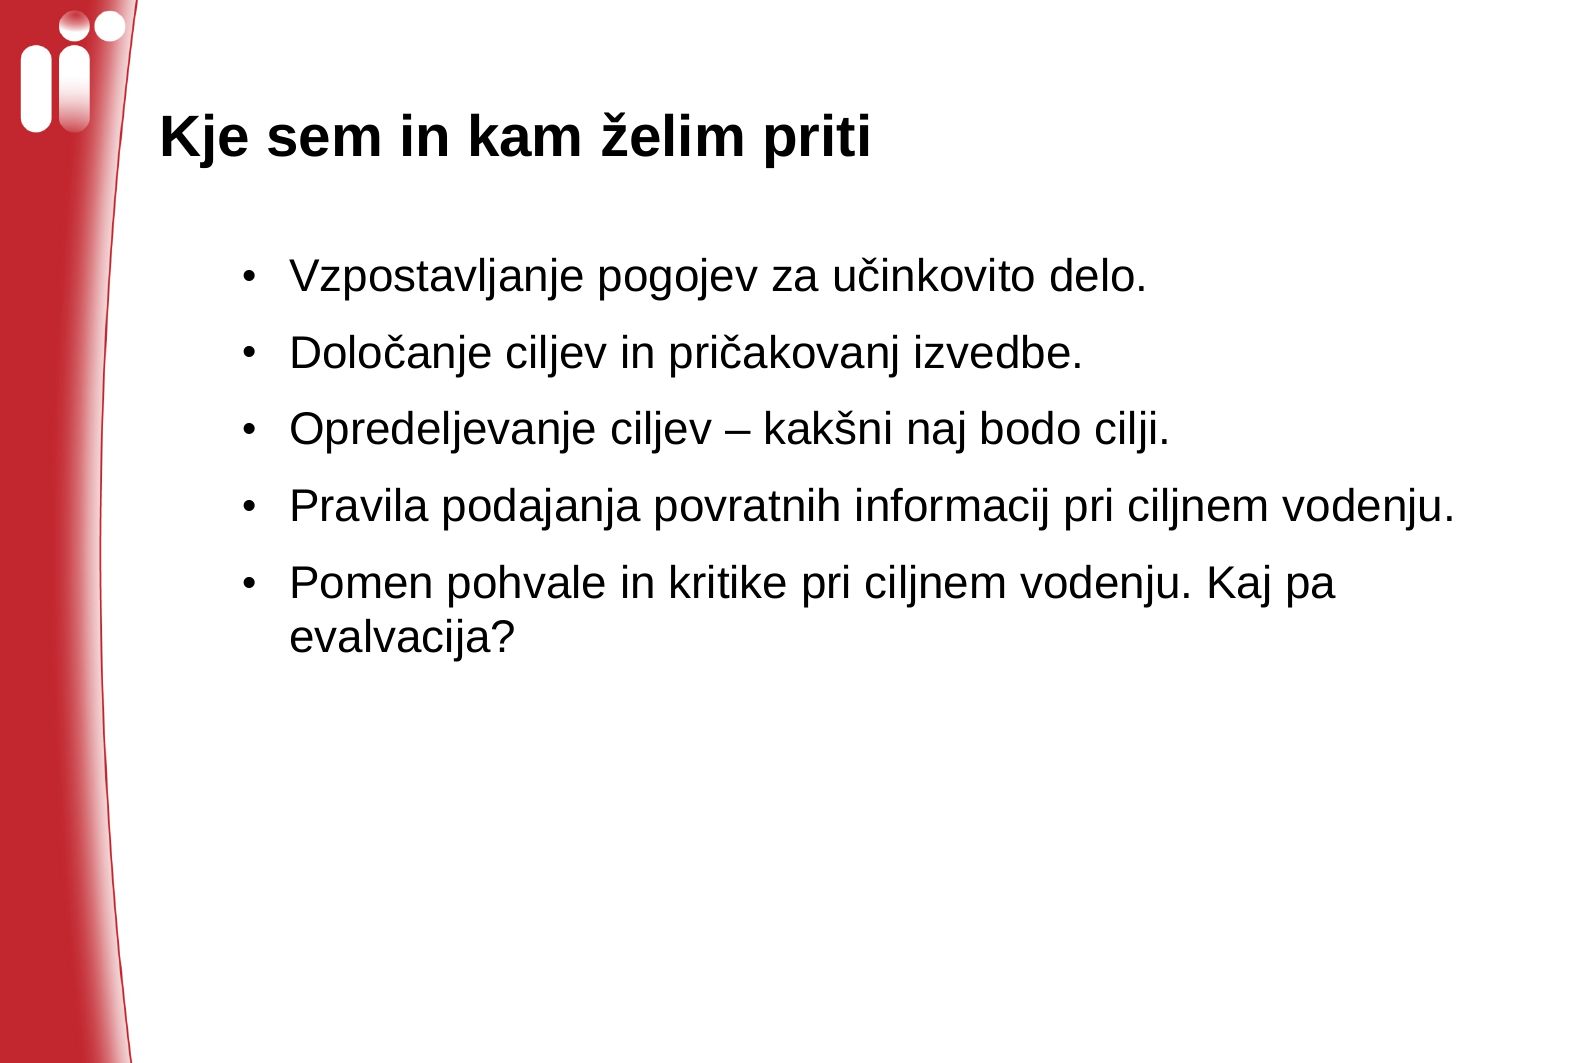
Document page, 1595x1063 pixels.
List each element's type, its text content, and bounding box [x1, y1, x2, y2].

picture [0, 0, 1414, 1063]
title Kje sem in kam želim priti [159, 22, 1515, 248]
list Vzpostavljanje pogojev za učinkovito delo. Določanje ciljev in pričakovanj izvedbe. Opredeljevanje ciljev – kakšni naj bodo cilji. Pravila podajanja povratnih informacij pri ciljnem vodenju. Pomen pohvale in kritike pri ciljnem vodenju. Kaj pa evalvacija? [147, 248, 1515, 1063]
